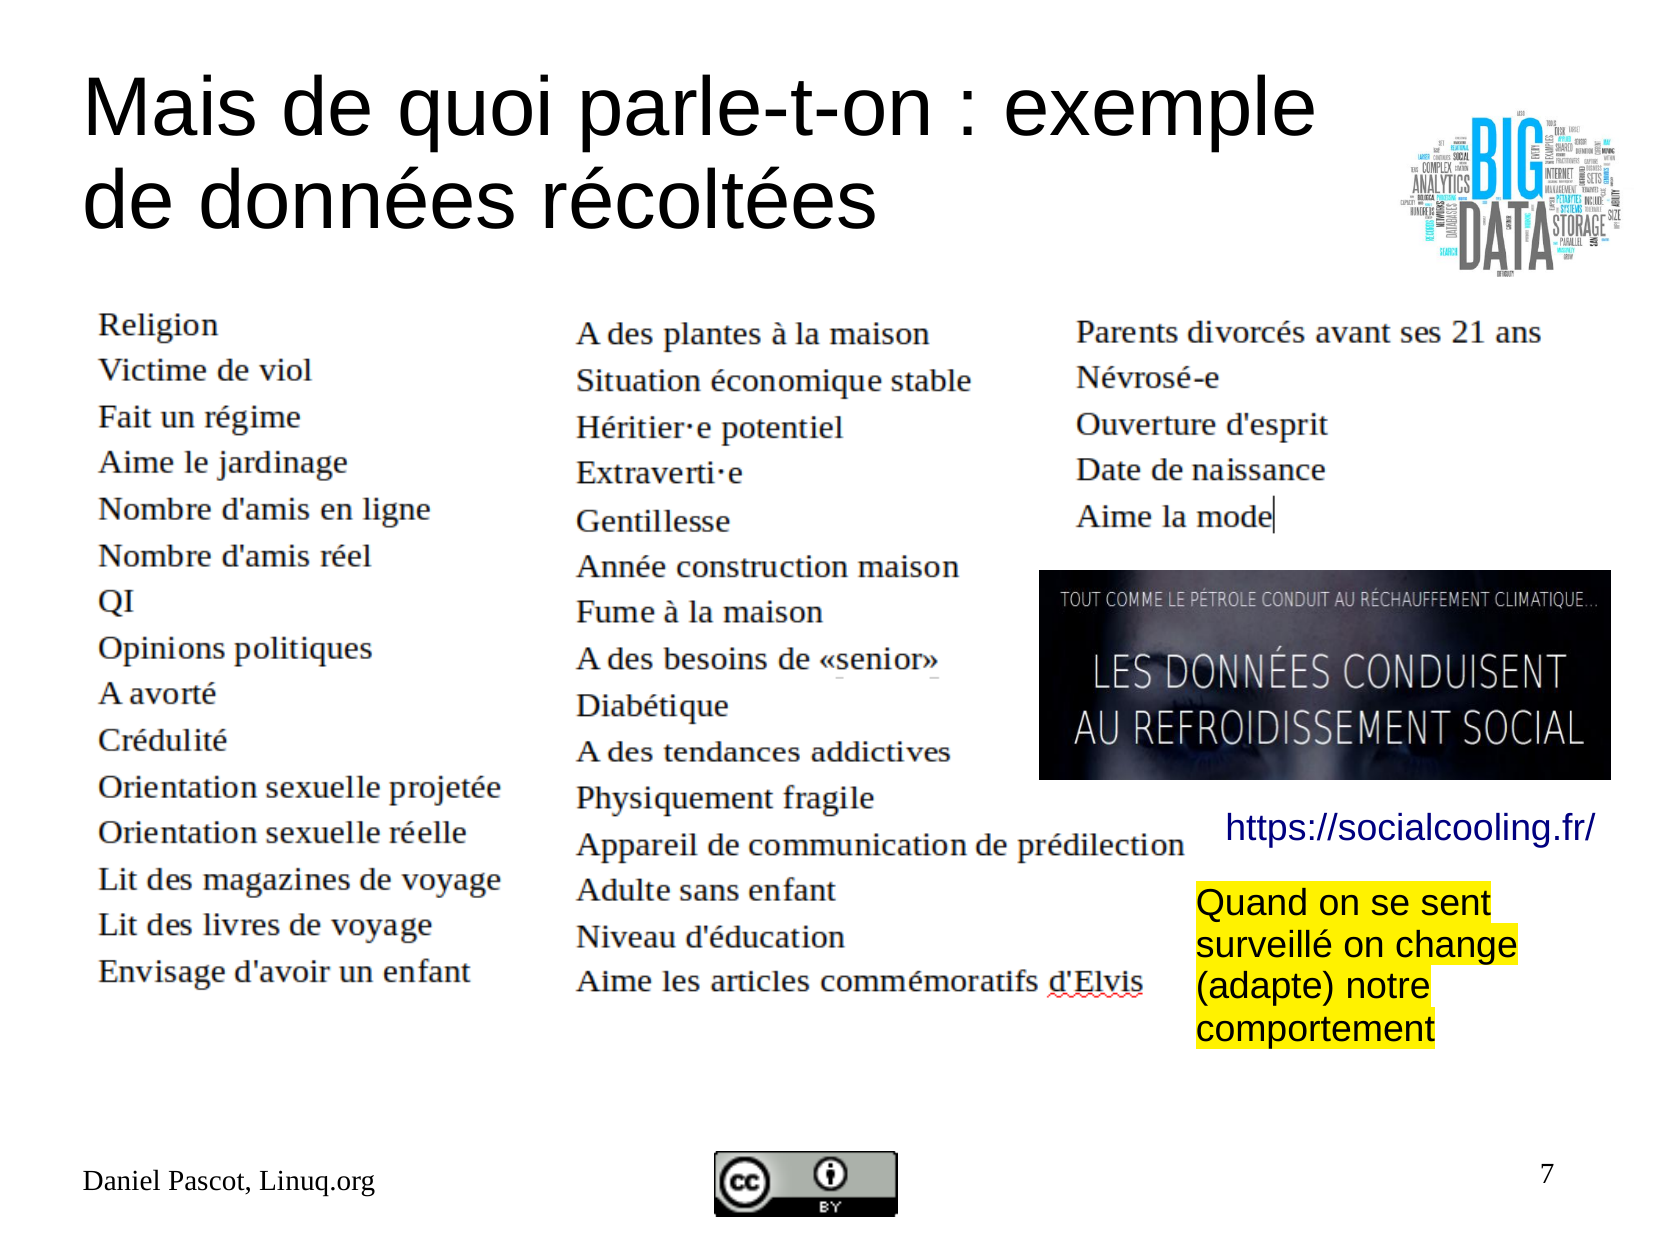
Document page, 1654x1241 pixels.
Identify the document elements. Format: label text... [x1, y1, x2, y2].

picture [70, 295, 1611, 1015]
title Mais de quoi parle-t-on : exemple de données récoltées [82, 49, 1571, 257]
picture [714, 1151, 898, 1217]
text_box https://socialcooling.fr/ [1210, 799, 1611, 857]
picture [1393, 90, 1634, 296]
text_box Quand on se sent surveillé on change (adapte) notre comportement [1181, 873, 1560, 1099]
